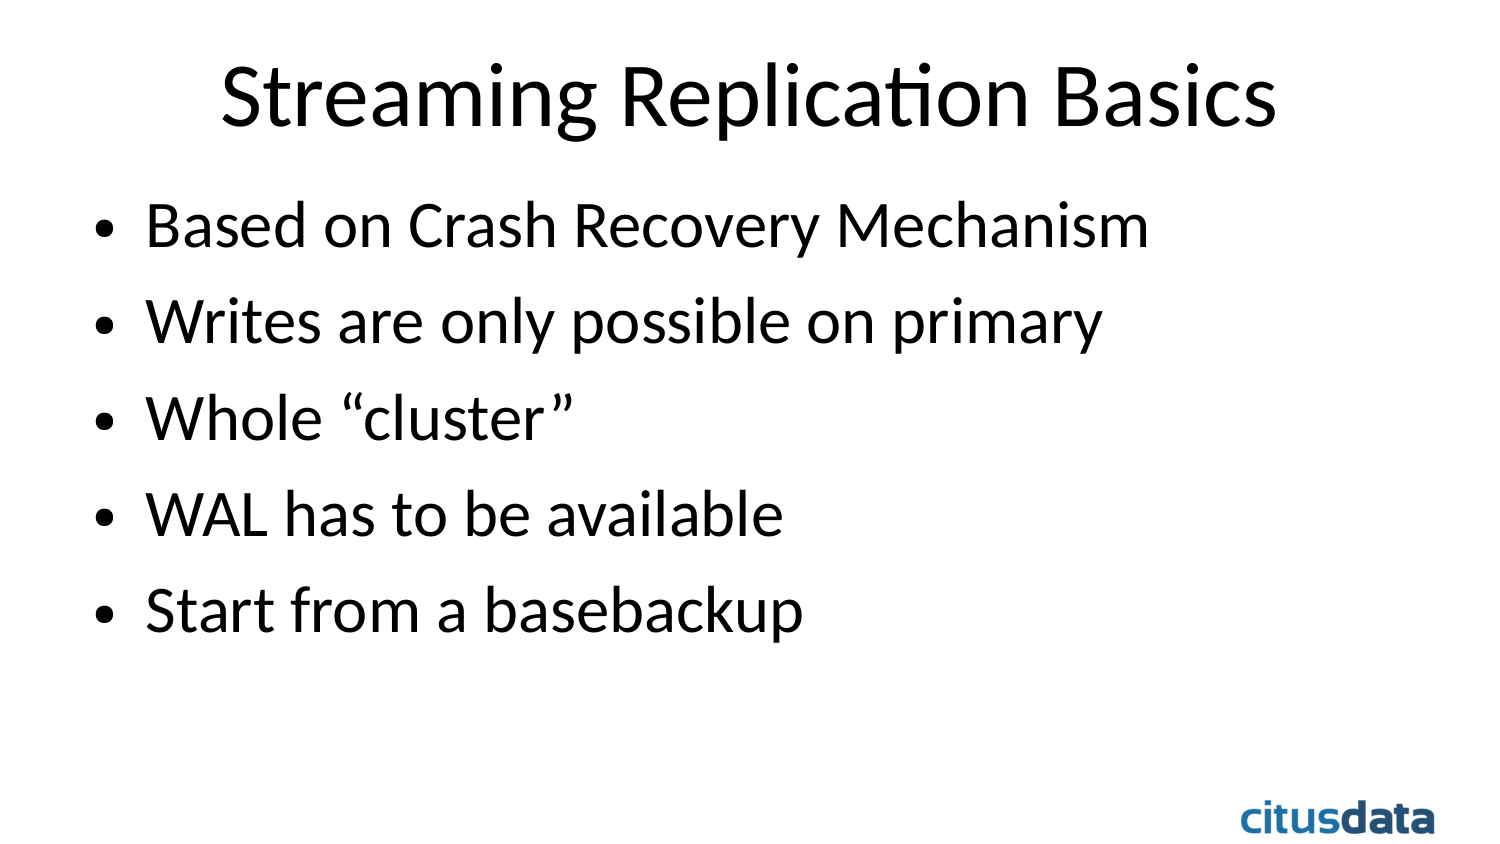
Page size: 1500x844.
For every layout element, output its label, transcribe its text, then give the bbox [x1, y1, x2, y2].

title Streaming Replication Basics [75, 33, 1425, 175]
picture [1237, 795, 1439, 837]
list Based on Crash Recovery Mechanism Writes are only possible on primary Whole “cluster” WAL has to be available Start from a basebackup [75, 197, 1425, 687]
